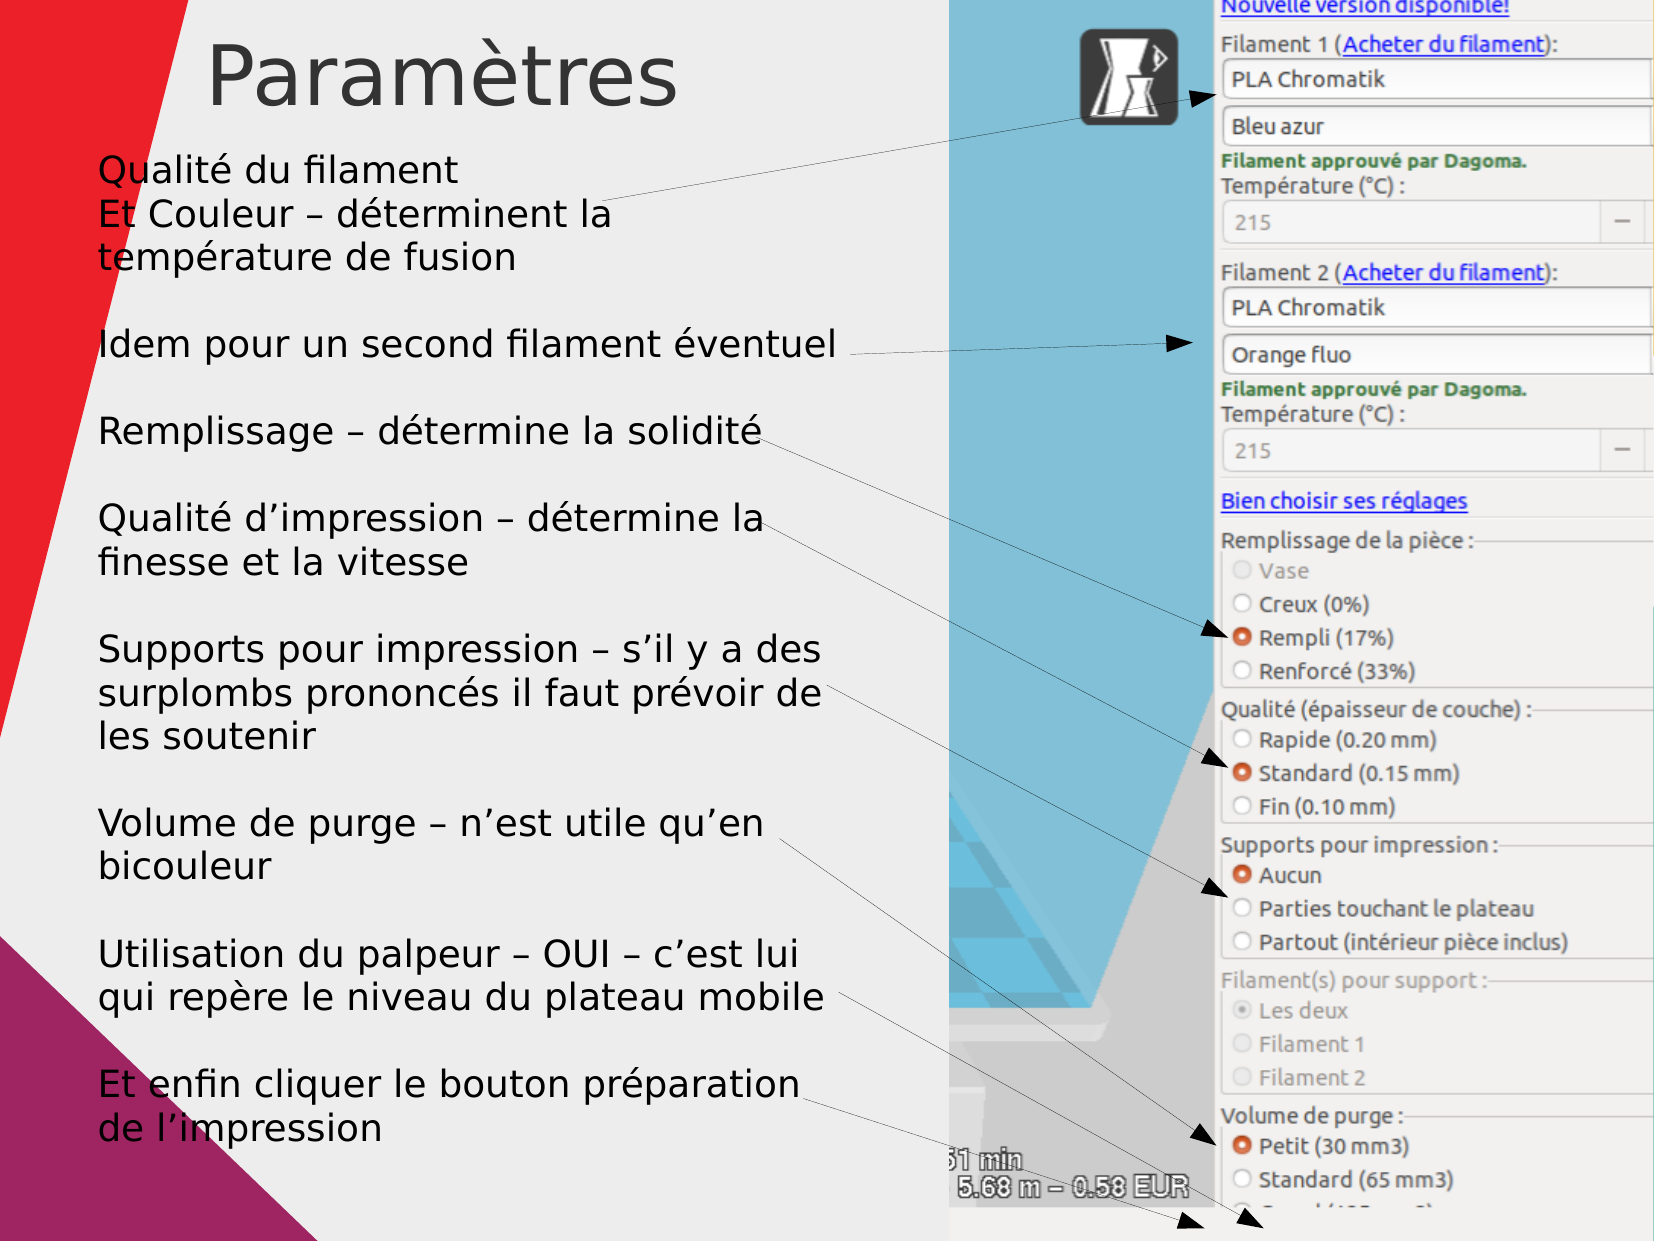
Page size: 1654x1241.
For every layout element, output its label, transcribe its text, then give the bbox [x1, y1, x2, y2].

text_box Qualité du filament Et Couleur – déterminent la température de fusion Idem pour un second filament éventuel Remplissage – détermine la solidité Qualité d’impression – détermine la finesse et la vitesse Supports pour impression – s’il y a des surplombs prononcés il faut prévoir de les soutenir Volume de purge – n’est utile qu’en bicouleur Utilisation du palpeur – OUI – c’est lui qui repère le niveau du plateau mobile Et enfin cliquer le bouton préparation de l’impression [82, 141, 875, 1158]
picture [949, 0, 1654, 1241]
title Paramètres [70, 0, 815, 154]
